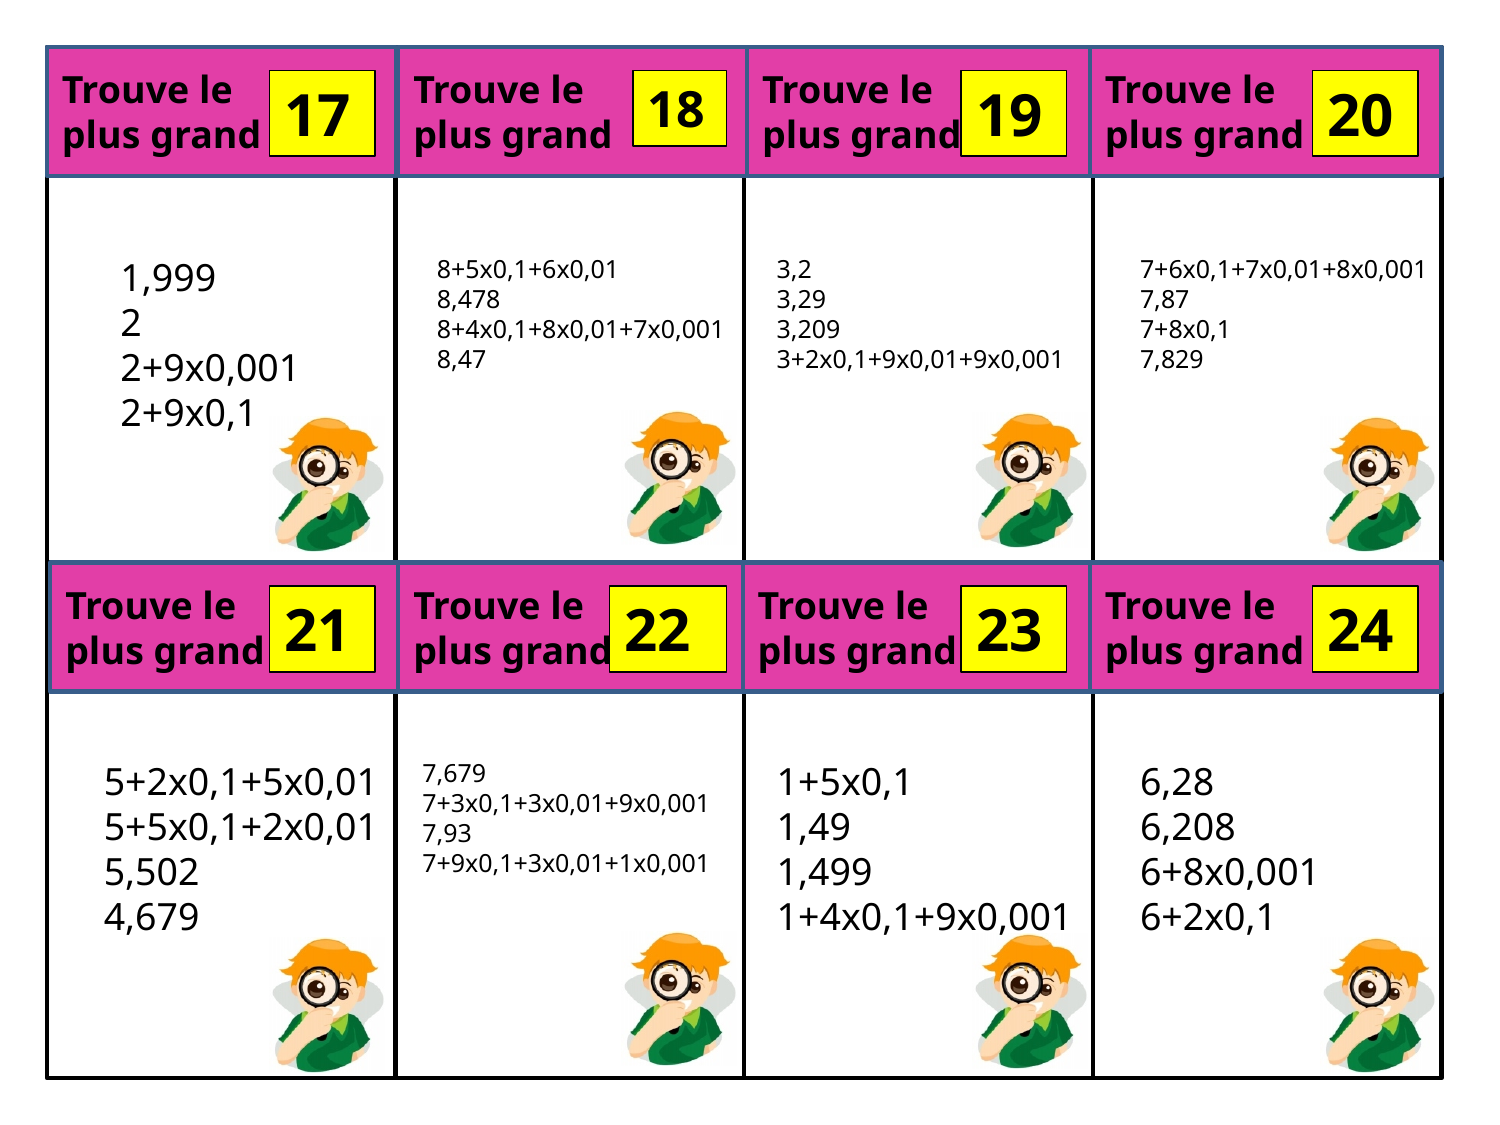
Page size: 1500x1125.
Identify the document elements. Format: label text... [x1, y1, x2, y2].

picture [972, 412, 1090, 548]
text_box Trouve le plus grand [398, 47, 747, 176]
picture [621, 931, 739, 1066]
text_box 21 [269, 585, 376, 672]
text_box 8+5x0,1+6x0,01 8,478 8+4x0,1+8x0,01+7x0,001 8,47 [421, 246, 744, 383]
text_box Trouve le plus grand [47, 47, 396, 176]
text_box 23 [960, 585, 1067, 672]
text_box Trouve le plus grand [398, 562, 743, 691]
text_box 24 [1312, 585, 1418, 672]
text_box 6,28 6,208 6+8x0,001 6+2x0,1 [1125, 750, 1340, 947]
text_box 17 [269, 70, 376, 157]
text_box 3,2 3,29 3,209 3+2x0,1+9x0,01+9x0,001 [761, 246, 1084, 383]
text_box 18 [632, 70, 727, 147]
text_box 20 [1312, 70, 1418, 157]
text_box Trouve le plus grand [1090, 47, 1441, 176]
text_box 5+2x0,1+5x0,01 5+5x0,1+2x0,01 5,502 4,679 [88, 750, 395, 947]
picture [1320, 937, 1438, 1073]
text_box 19 [960, 70, 1067, 157]
picture [1320, 416, 1438, 552]
picture [621, 410, 739, 545]
text_box 1,999 2 2+9x0,001 2+9x0,1 [105, 246, 320, 443]
picture [972, 933, 1090, 1069]
text_box Trouve le plus grand [743, 562, 1090, 691]
text_box 7,679 7+3x0,1+3x0,01+9x0,001 7,93 7+9x0,1+3x0,01+1x0,001 [407, 750, 741, 887]
picture [269, 947, 387, 1073]
text_box 22 [609, 585, 727, 672]
text_box 1+5x0,1 1,49 1,499 1+4x0,1+9x0,001 [761, 750, 1085, 947]
text_box Trouve le plus grand [747, 47, 1090, 176]
text_box 7+6x0,1+7x0,01+8x0,001 7,87 7+8x0,1 7,829 [1125, 246, 1447, 383]
text_box Trouve le plus grand [50, 562, 398, 691]
picture [269, 416, 387, 552]
text_box Trouve le plus grand [1090, 562, 1441, 691]
